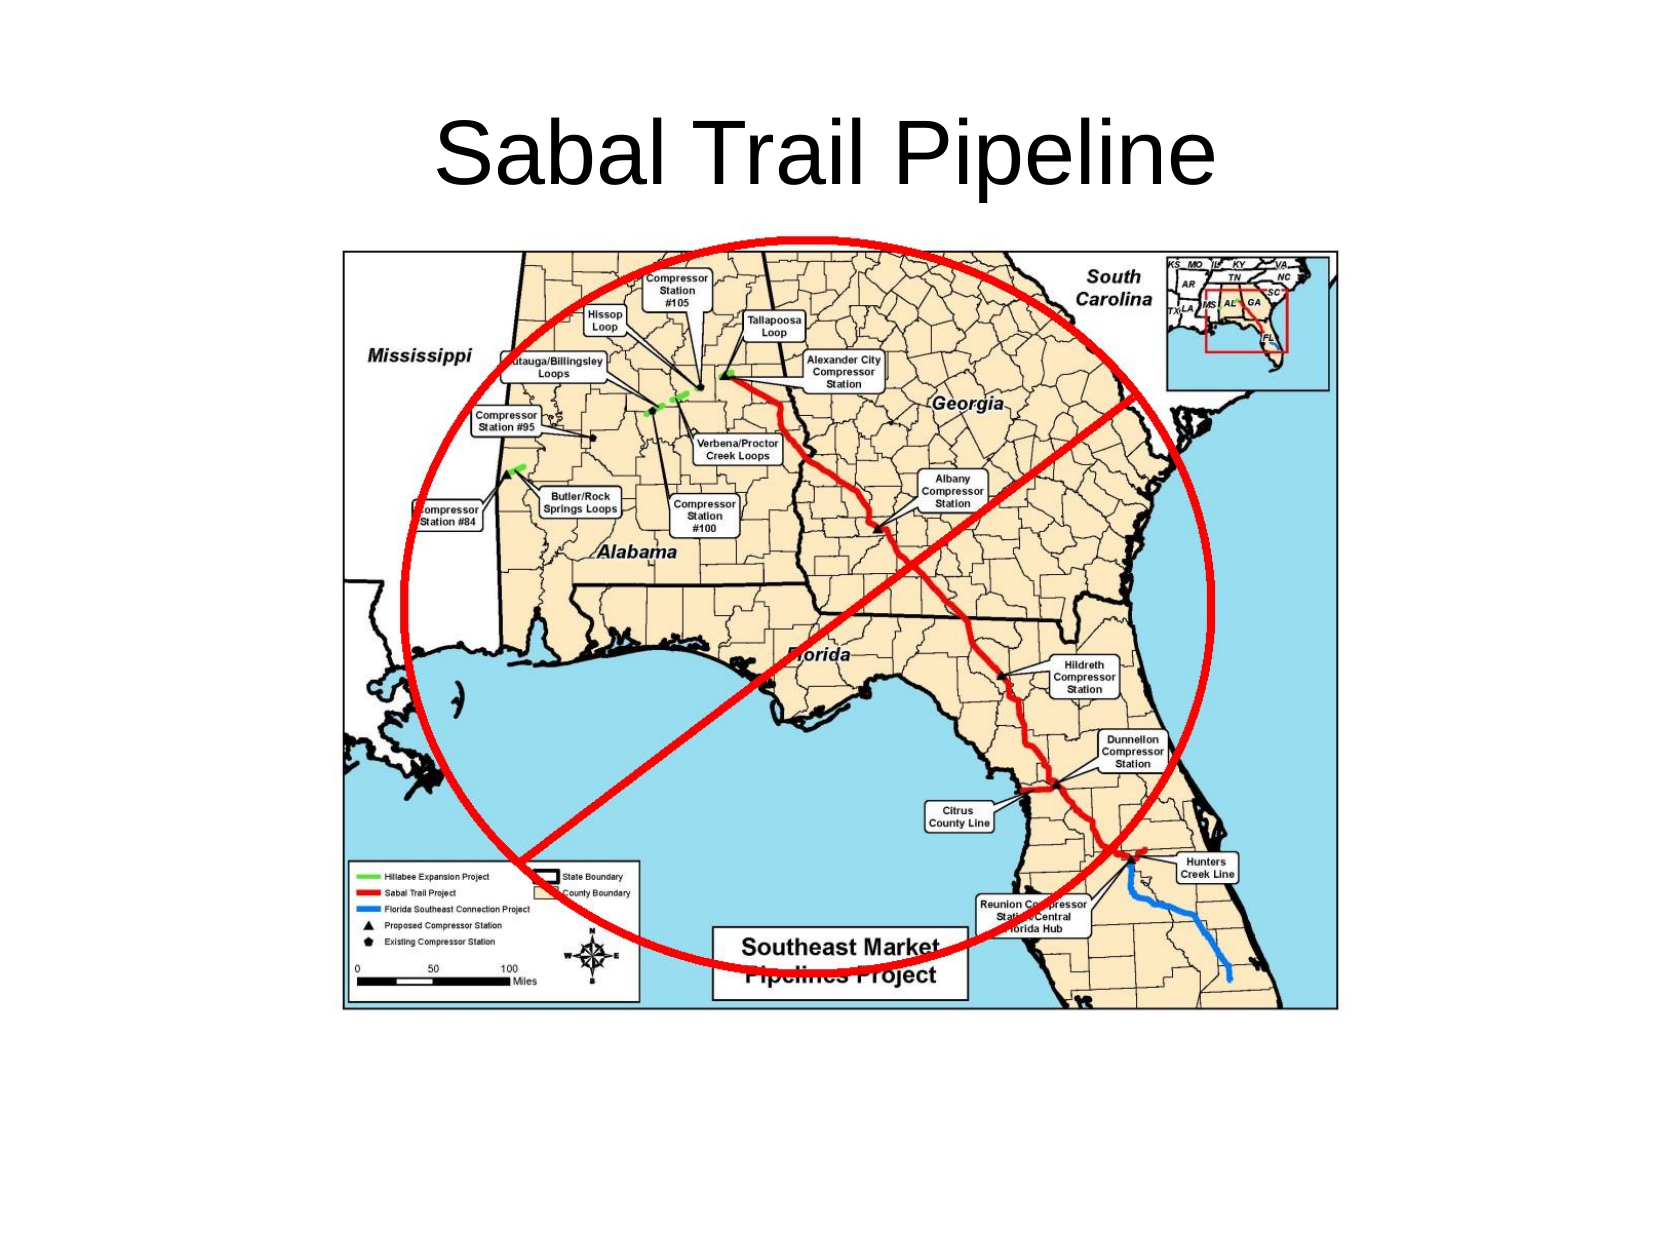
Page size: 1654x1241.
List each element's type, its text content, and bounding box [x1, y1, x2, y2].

picture [315, 223, 1366, 1036]
title Sabal Trail Pipeline [82, 49, 1571, 257]
